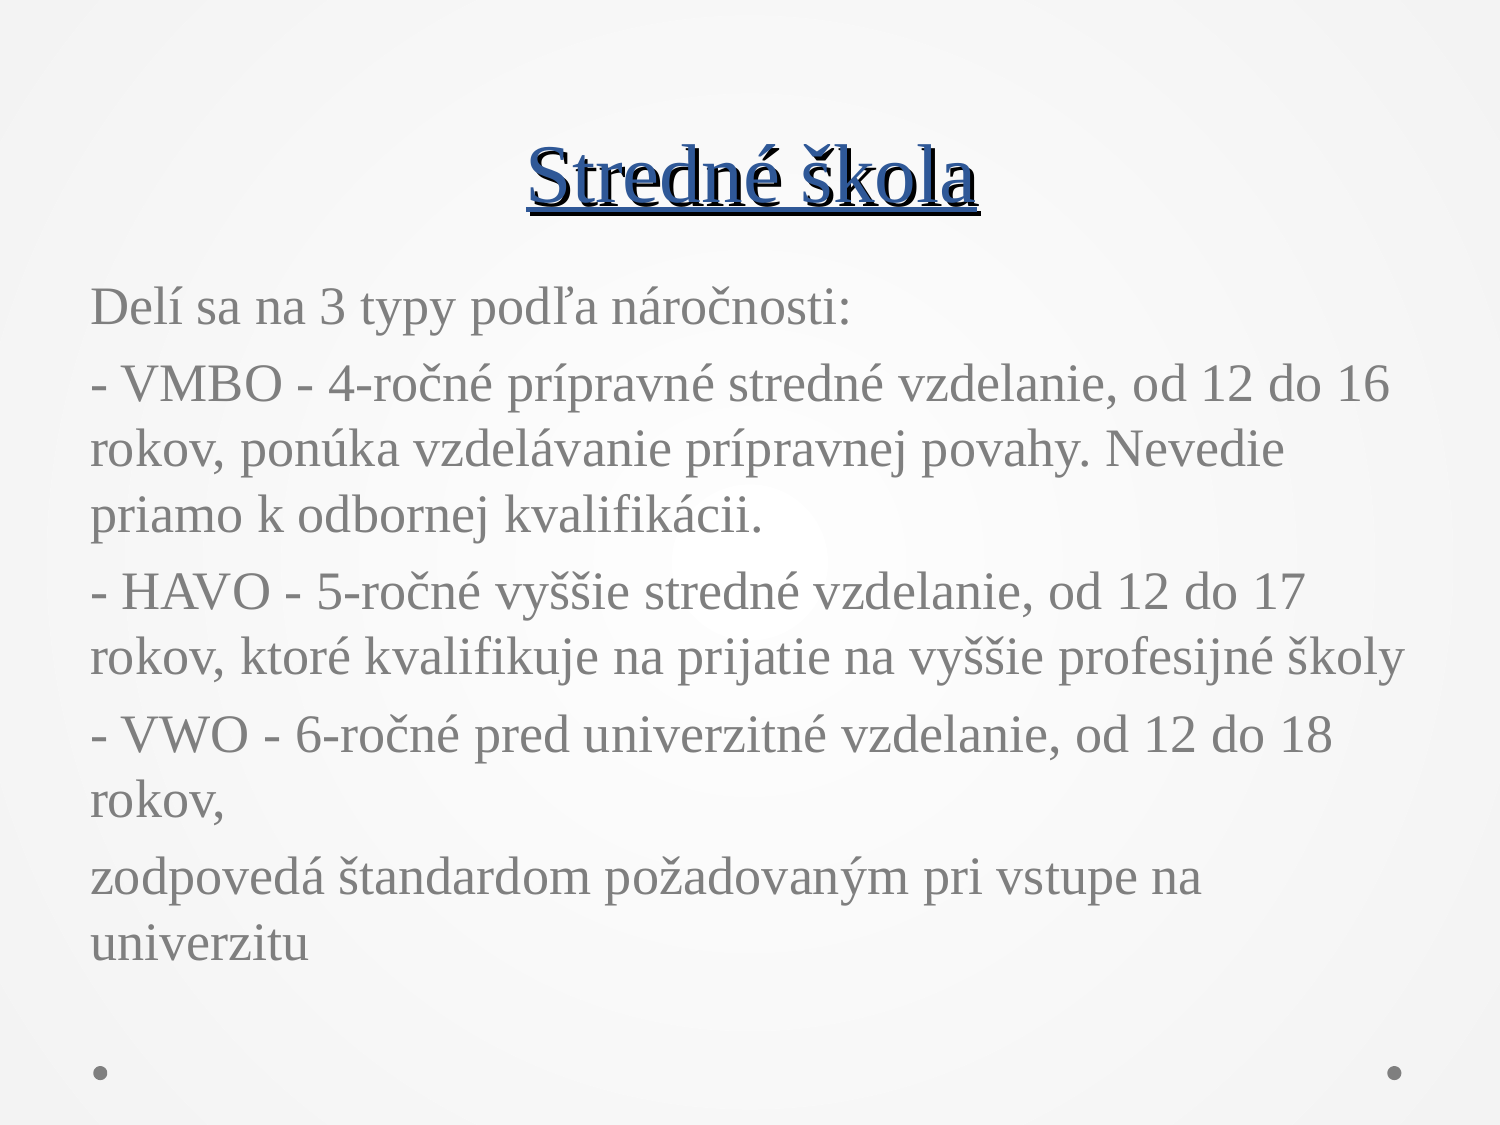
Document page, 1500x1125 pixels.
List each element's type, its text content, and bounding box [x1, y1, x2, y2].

list Delí sa na 3 typy podľa náročnosti: - VMBO - 4-ročné prípravné stredné vzdelanie, od 12 do 16 rokov, ponúka vzdelávanie prípravnej povahy. Nevedie priamo k odbornej kvalifikácii. - HAVO - 5-ročné vyššie stredné vzdelanie, od 12 do 17 rokov, ktoré kvalifikuje na prijatie na vyššie profesijné školy - VWO - 6-ročné pred univerzitné vzdelanie, od 12 do 18 rokov, zodpovedá štandardom požadovaným pri vstupe na univerzitu [75, 262, 1426, 1005]
title Stredné škola [76, 90, 1427, 228]
